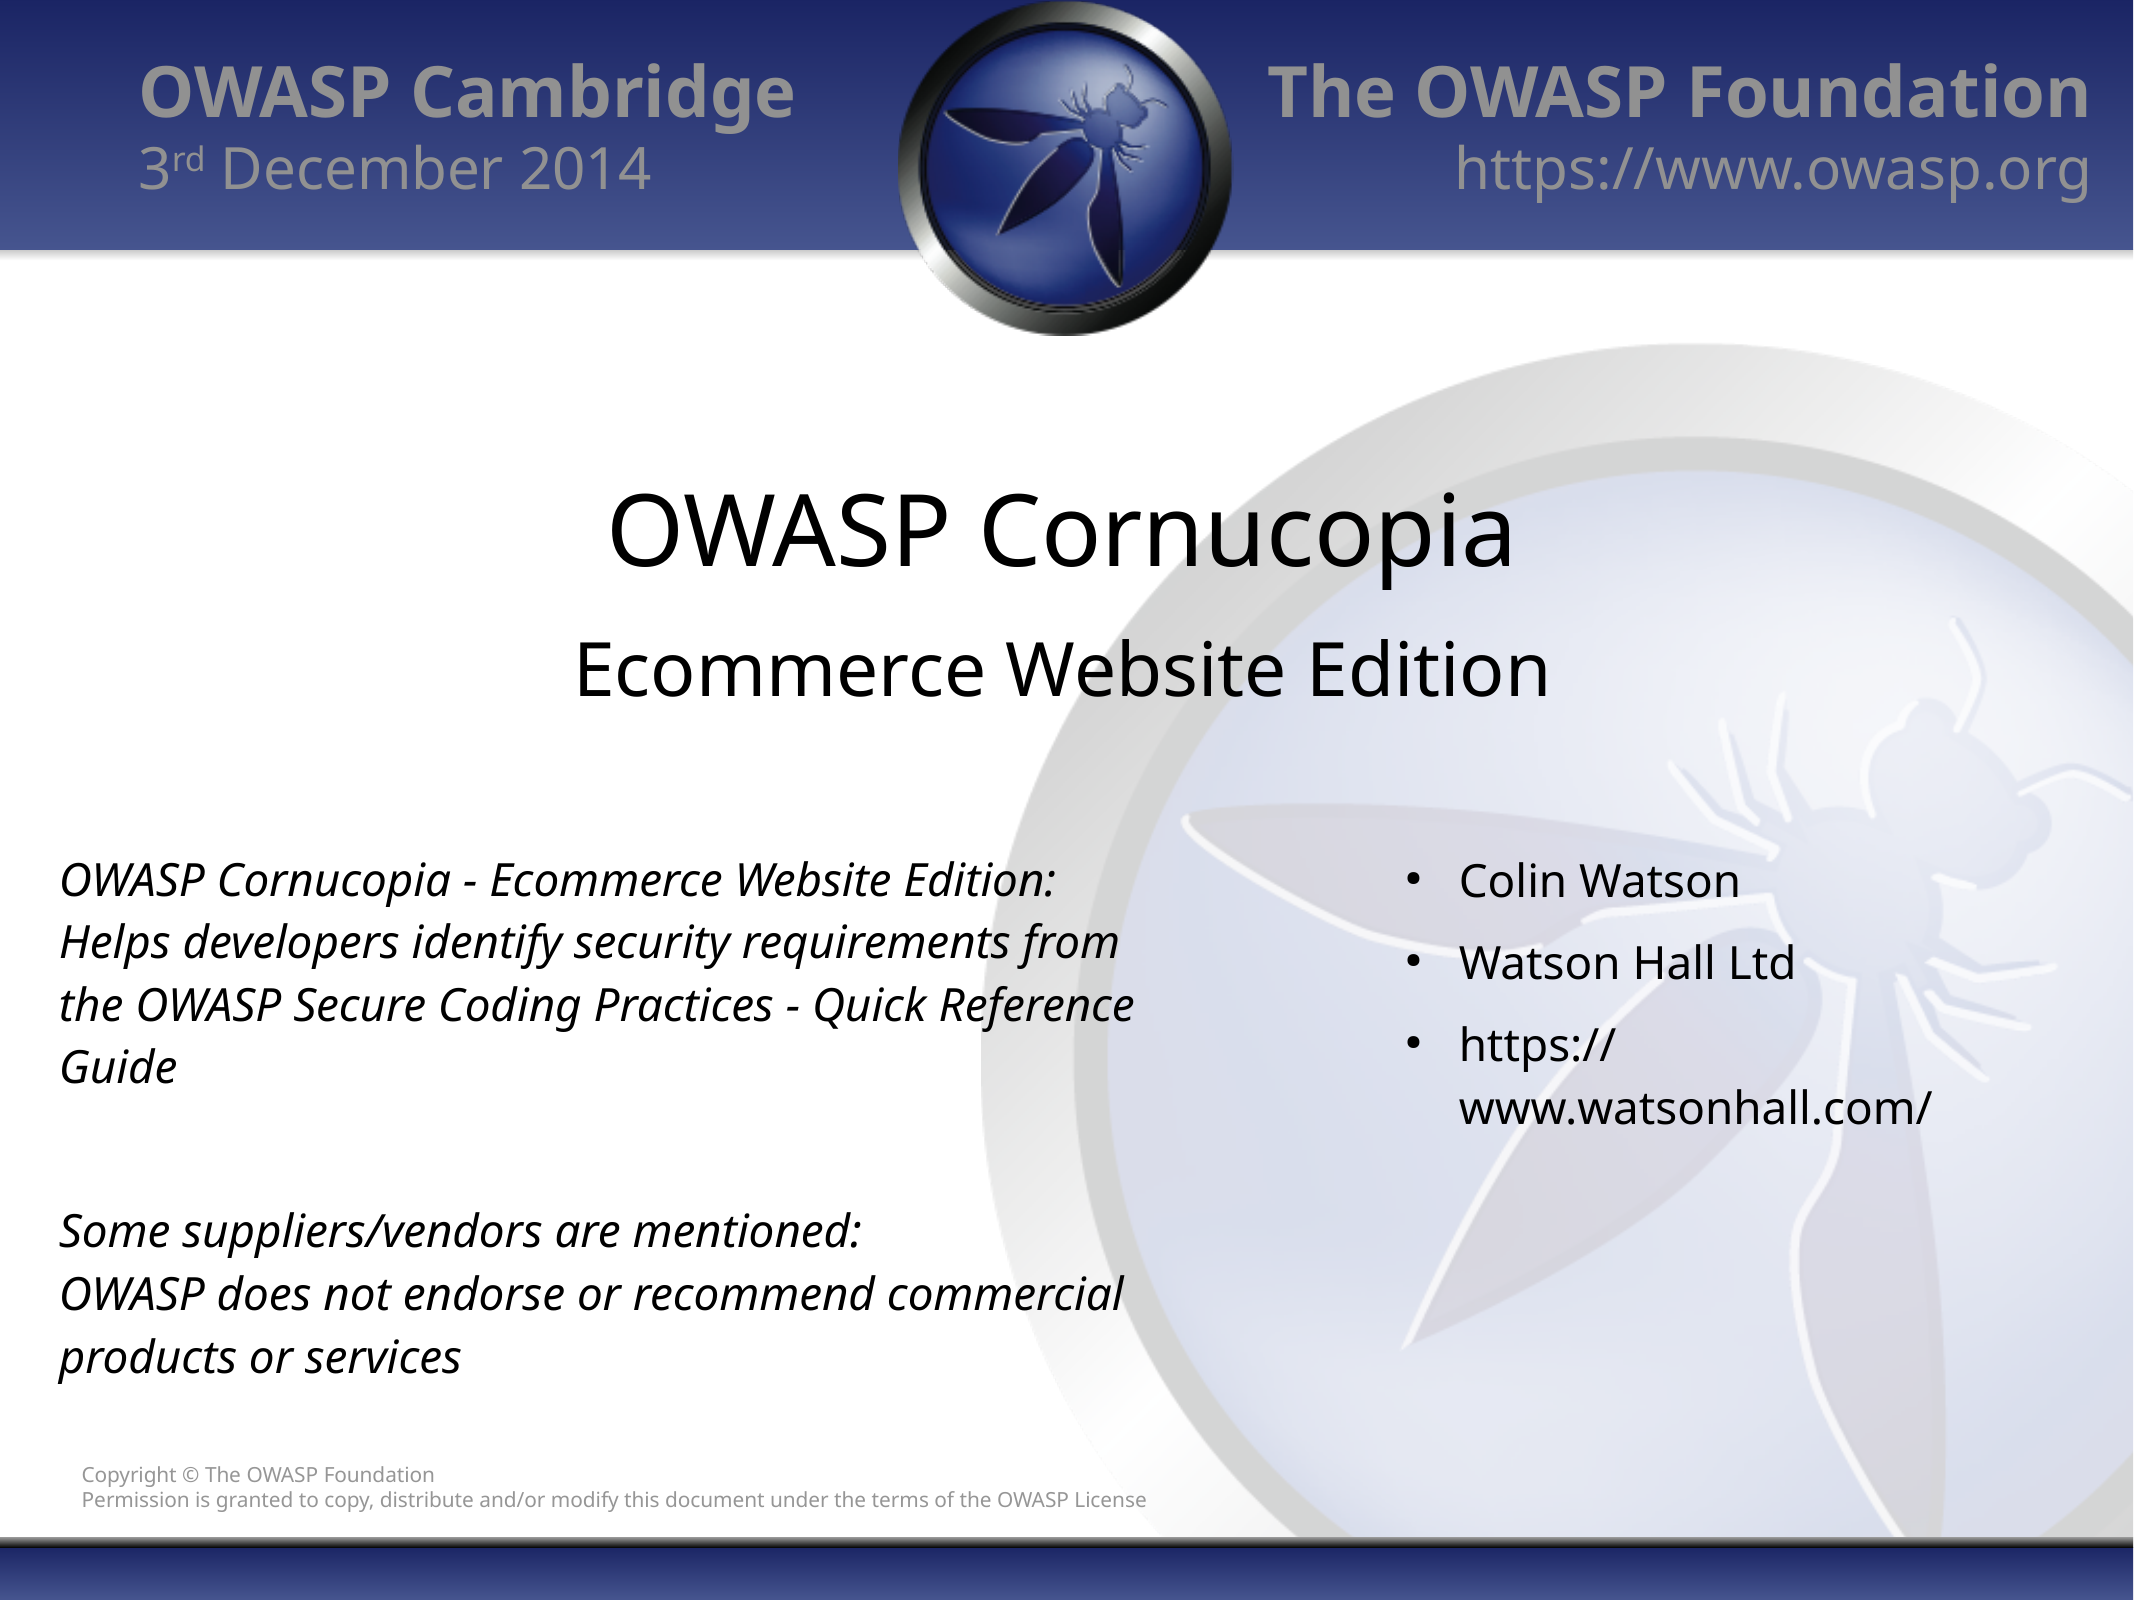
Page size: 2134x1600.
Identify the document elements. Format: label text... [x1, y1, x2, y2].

title OWASP Cornucopia Ecommerce Website Edition [58, 460, 2067, 690]
list OWASP Cornucopia - Ecommerce Website Edition: Helps developers identify security requirements from the OWASP Secure Coding Practices - Quick Reference Guide Some suppliers/vendors are mentioned: OWASP does not endorse or recommend commercial products or services [58, 847, 1182, 1447]
picture [981, 339, 2134, 1600]
picture [898, 0, 1234, 336]
list Colin Watson Watson Hall Ltd https://www.watsonhall.com/ [1269, 848, 2068, 1406]
